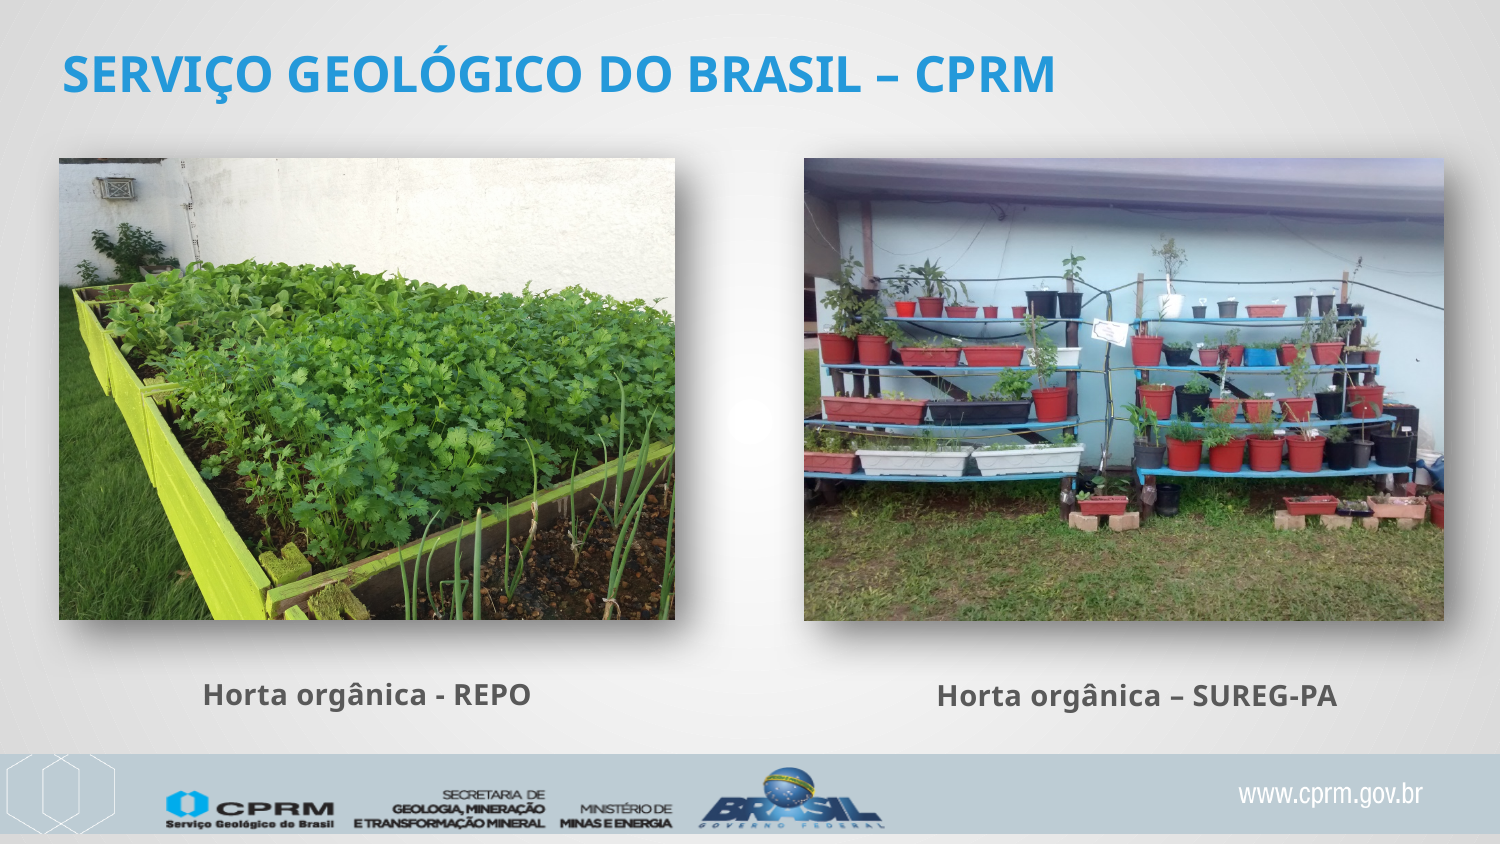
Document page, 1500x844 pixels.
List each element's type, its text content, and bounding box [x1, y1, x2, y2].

picture [804, 158, 1444, 621]
text_box Horta orgânica – SUREG-PA [759, 662, 1500, 796]
picture [59, 158, 675, 620]
text_box Horta orgânica - REPO [0, 660, 731, 794]
text_box SERVIÇO GEOLÓGICO DO BRASIL – CPRM [48, 35, 1073, 111]
picture [0, 754, 1500, 844]
